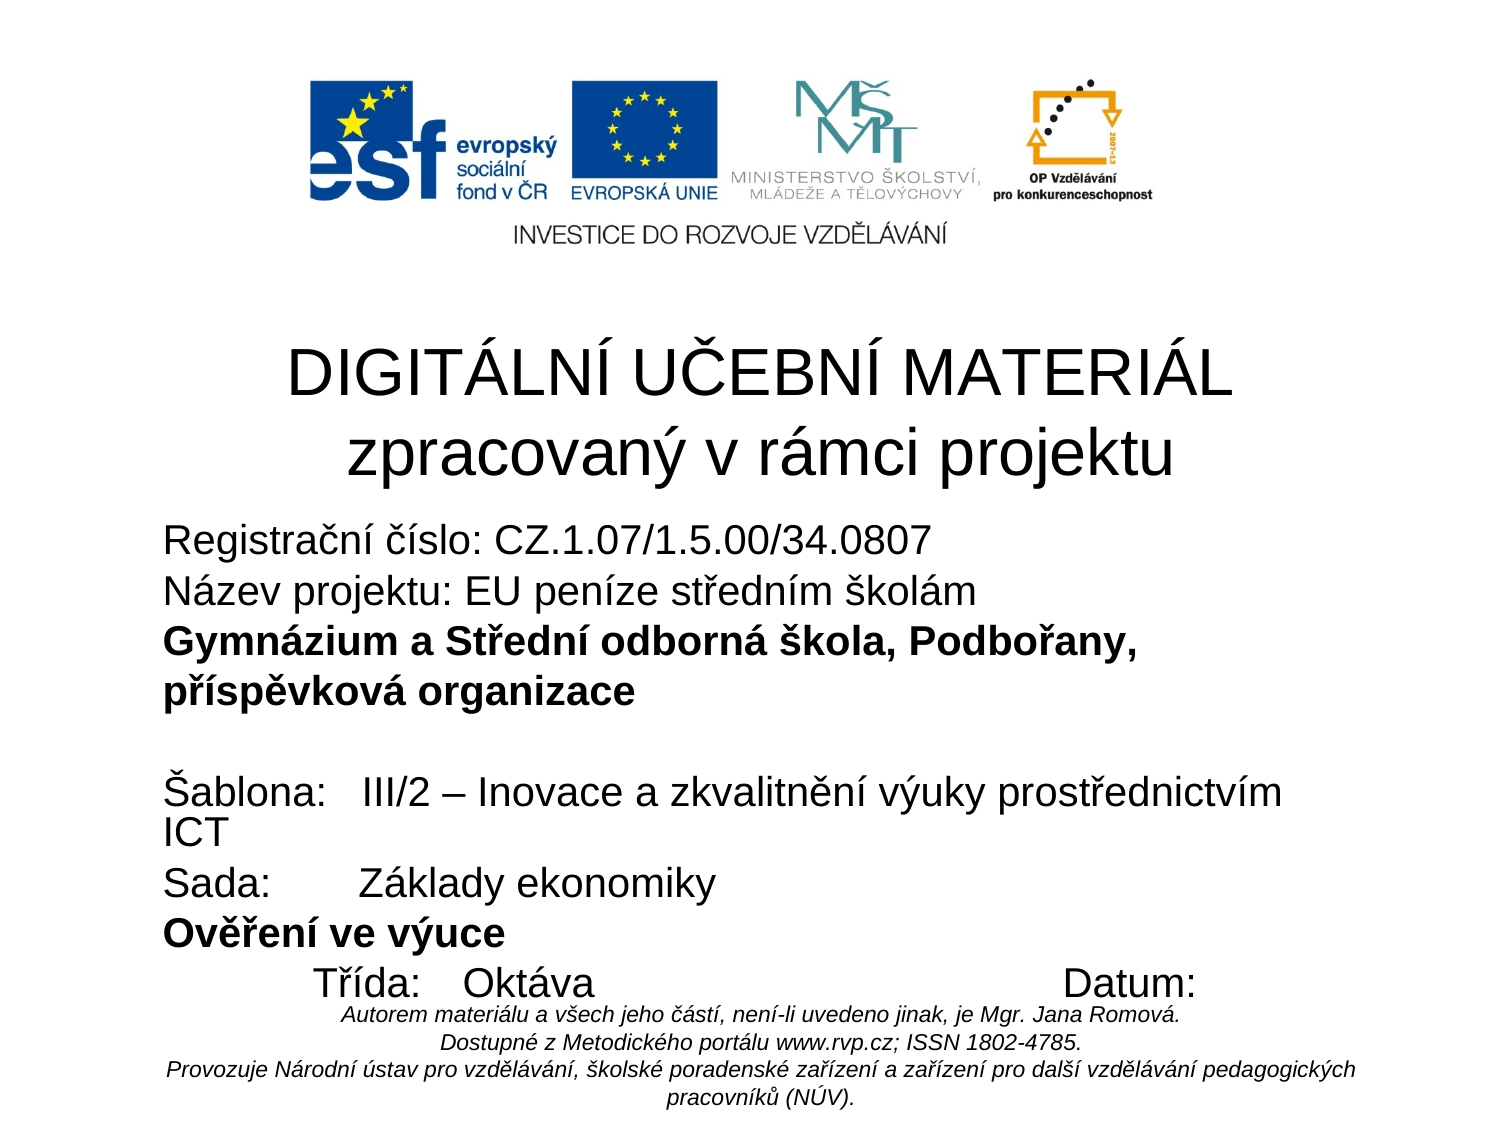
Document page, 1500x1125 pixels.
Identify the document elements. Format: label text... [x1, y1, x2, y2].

text_box Registrační číslo: CZ.1.07/1.5.00/34.0807 Název projektu: EU peníze středním školám Gymnázium a Střední odborná škola, Podbořany, příspěvková organizace Šablona: III/2 – Inovace a zkvalitnění výuky prostřednictvím ICT Sada: Základy ekonomiky Ověření ve výuce Třída: Oktáva Datum: [147, 515, 1376, 1015]
text_box Autorem materiálu a všech jeho částí, není-li uvedeno jinak, je Mgr. Jana Romová. Dostupné z Metodického portálu www.rvp.cz; ISSN 1802-4785. Provozuje Národní ústav pro vzdělávání, školské poradenské zařízení a zařízení pro další vzdělávání pedagogických pracovníků (NÚV). [123, 1015, 1399, 1094]
picture [265, 42, 1210, 274]
title DIGITÁLNÍ UČEBNÍ MATERIÁL zpracovaný v rámci projektu [123, 321, 1399, 497]
